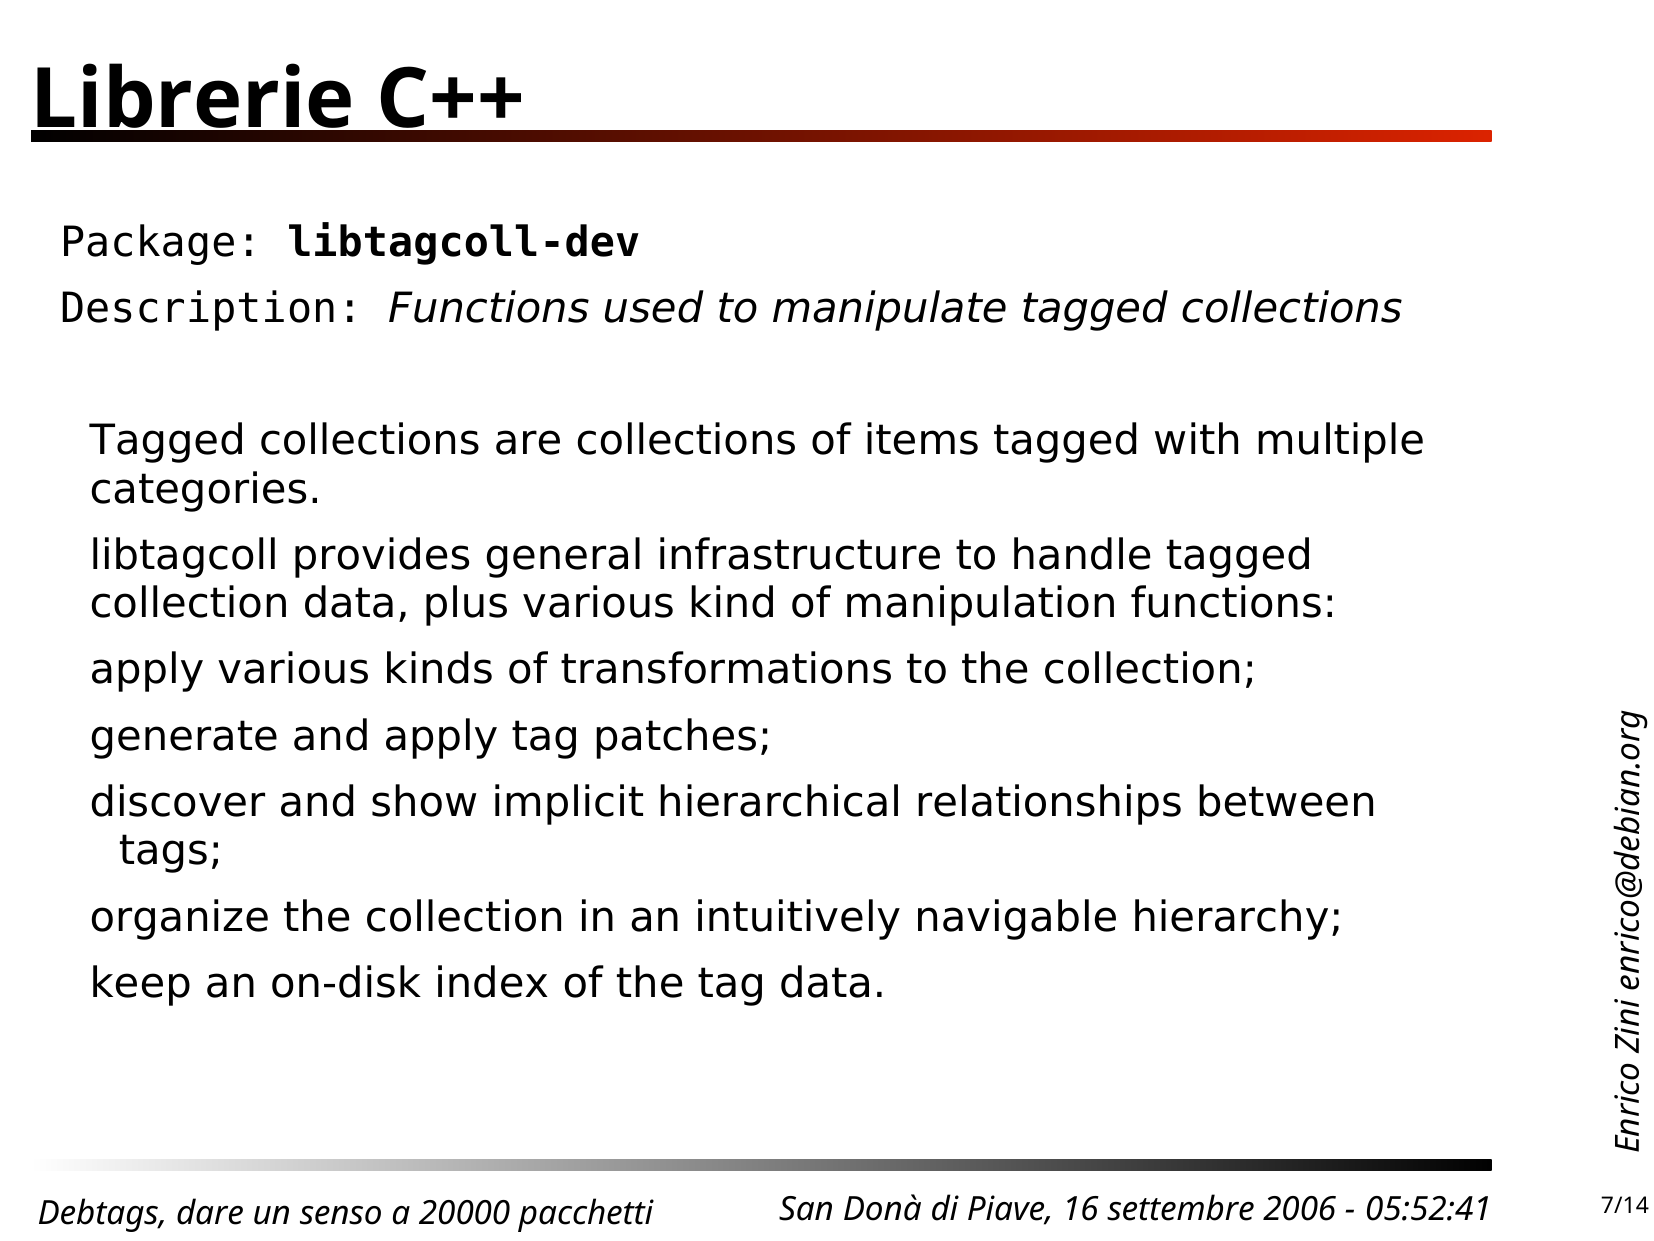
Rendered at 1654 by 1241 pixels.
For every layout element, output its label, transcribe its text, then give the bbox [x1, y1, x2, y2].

text_box Librerie C++ [30, 38, 1438, 173]
text_box Package: libtagcoll-dev Description: Functions used to manipulate tagged collections Tagged collections are collections of items tagged with multiple categories. libtagcoll provides general infrastructure to handle tagged collection data, plus various kind of manipulation functions: apply various kinds of transformations to the collection; generate and apply tag patches; discover and show implicit hierarchical relationships between tags; organize the collection in an intuitively navigable hierarchy; keep an on-disk index of the tag data. [60, 217, 1495, 1138]
